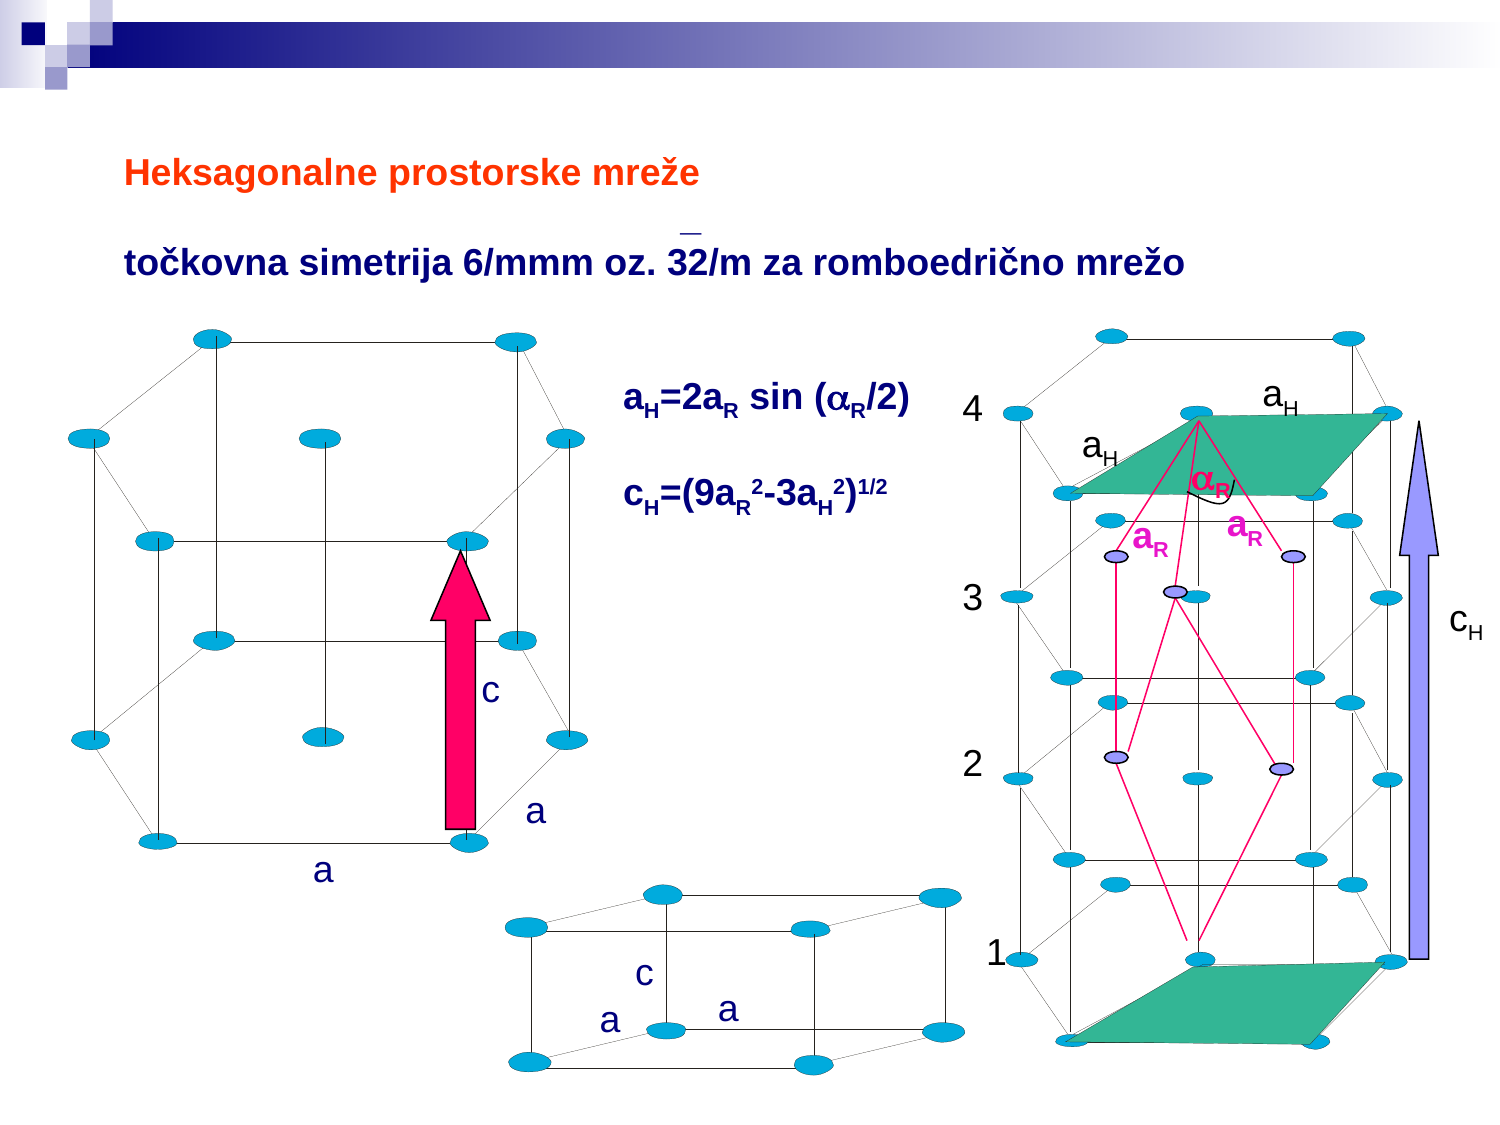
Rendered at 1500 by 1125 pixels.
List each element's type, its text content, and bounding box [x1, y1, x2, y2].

chart [64, 326, 593, 858]
text_box [1104, 751, 1129, 764]
text_box 3 [947, 565, 999, 627]
text_box c [466, 656, 516, 718]
chart [998, 326, 1411, 1054]
chart [501, 881, 969, 1081]
text_box aH [1067, 412, 1134, 479]
text_box [1399, 420, 1439, 960]
text_box [1104, 550, 1117, 563]
text_box cH [1434, 586, 1499, 653]
text_box a [298, 837, 349, 898]
text_box [1281, 550, 1306, 563]
text_box c [620, 940, 669, 1002]
text_box [430, 550, 491, 830]
text_box a [703, 976, 754, 1037]
text_box R [1176, 444, 1246, 511]
text_box a [510, 778, 562, 839]
text_box 4 [947, 376, 999, 438]
text_box [1269, 763, 1294, 776]
text_box [1163, 586, 1188, 598]
text_box aR [1212, 491, 1279, 559]
text_box a [584, 987, 636, 1049]
text_box Heksagonalne prostorske mreže _ točkovna simetrija 6/mmm oz. 32/m za romboedrično mrežo [109, 140, 1202, 292]
text_box 1 [971, 920, 1022, 981]
text_box aH [1247, 361, 1314, 429]
text_box aR [1117, 503, 1184, 570]
text_box 2 [947, 730, 999, 792]
text_box aH=2aR sin (R/2) cH=(9aR2-3aH2)1/2 [608, 364, 925, 528]
